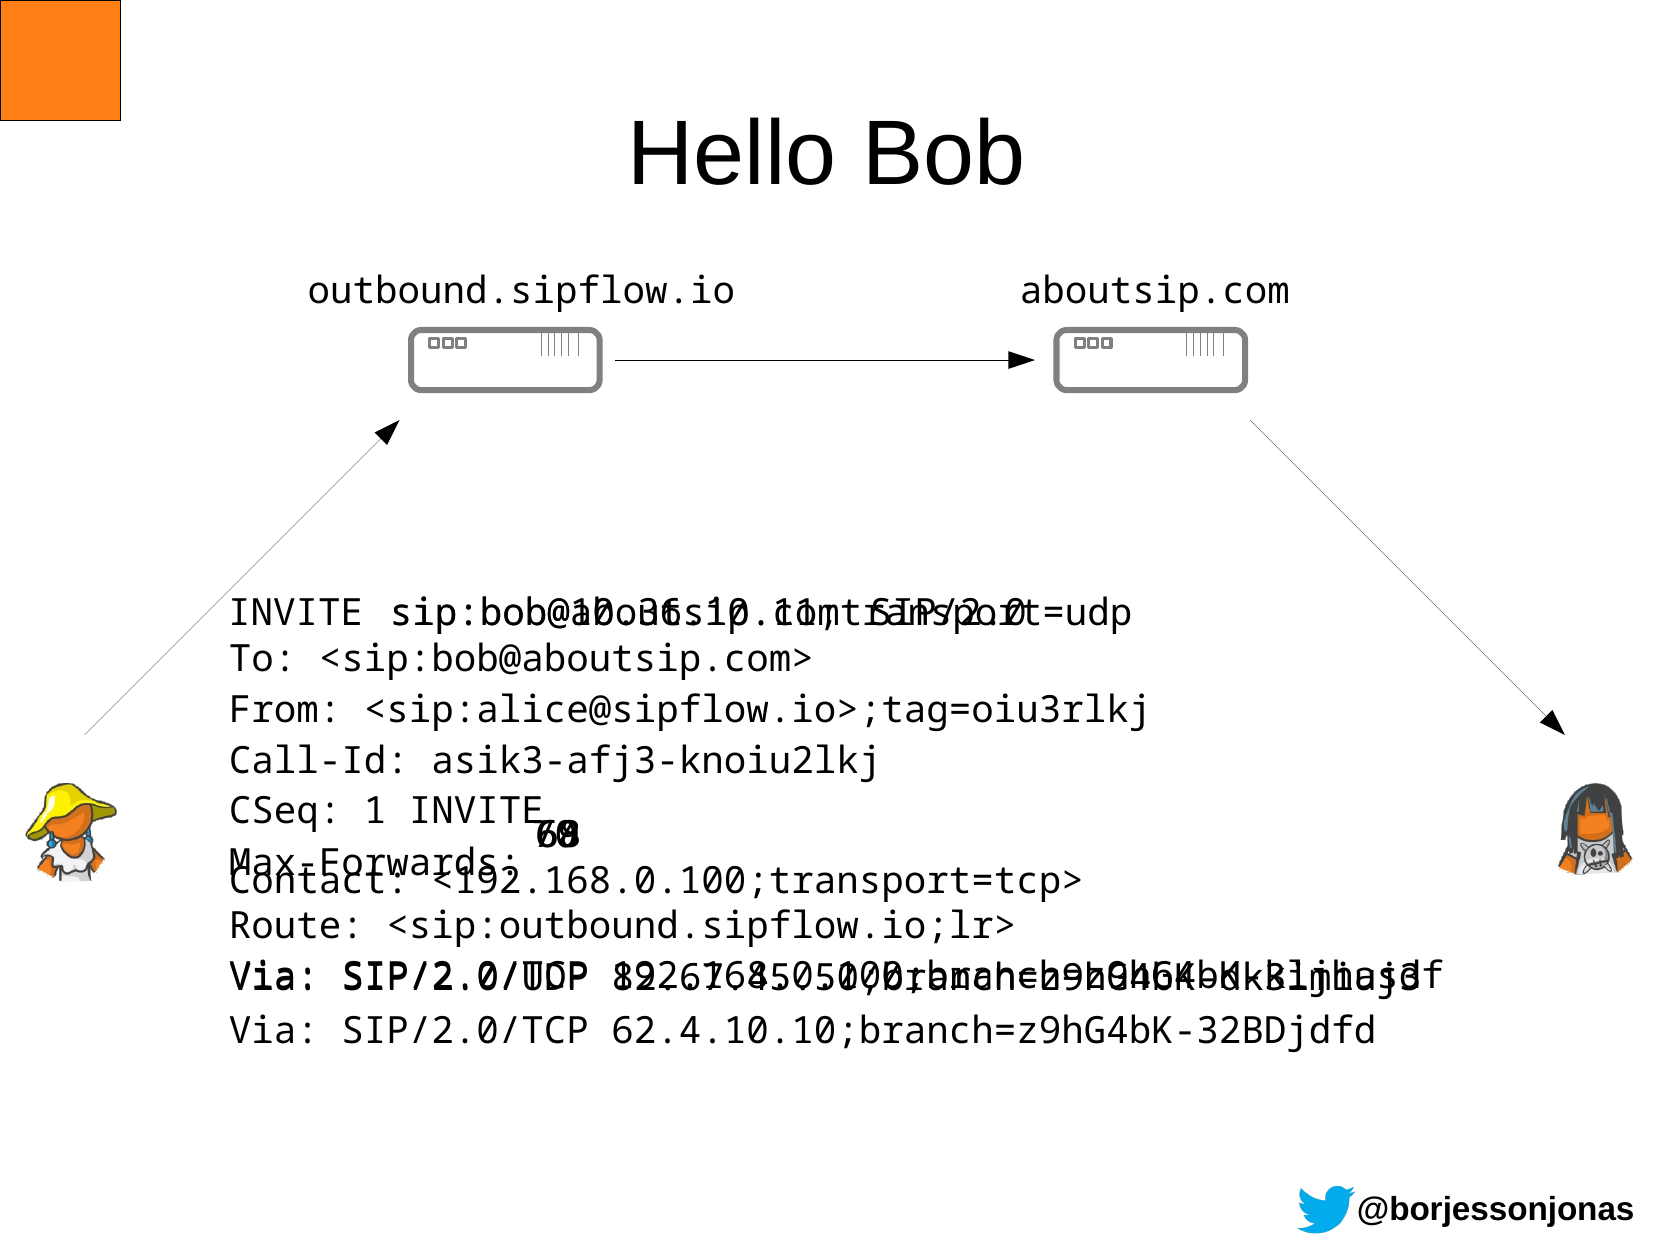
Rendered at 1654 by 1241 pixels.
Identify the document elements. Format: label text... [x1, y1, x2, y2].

picture [18, 779, 124, 886]
text_box aboutsip.com [1005, 256, 1305, 316]
text_box Contact: <192.168.0.100;transport=tcp> [214, 846, 1099, 905]
text_box Via: SIP/2.0/TCP 62.4.10.10;branch=z9hG4bK-32BDjdfd [214, 1002, 1535, 1055]
text_box INVITE [213, 578, 375, 637]
text_box To: <sip:bob@aboutsip.com> From: <sip:alice@sipflow.io>;tag=oiu3rlkj Call-Id: asik3-afj3-knoiu2lkj CSeq: 1 INVITE Max-Forwards: [214, 623, 1179, 857]
picture [1277, 1160, 1375, 1241]
picture [1542, 779, 1641, 878]
text_box Route: <sip:outbound.sipflow.io;lr> [214, 905, 1032, 941]
text_box [1056, 330, 1246, 391]
text_box SIP/2.0 [854, 637, 1042, 642]
text_box sip:bob@10.36.10.11;transport=udp [375, 578, 1156, 637]
text_box 68 [521, 799, 597, 859]
title Hello Bob [82, 49, 1571, 257]
text_box Via: SIP/2.0/UDP 82.67.45.50;branch=z9hG4bK-dk3imiuj3 [214, 943, 1535, 1002]
text_box [411, 330, 600, 391]
text_box outbound.sipflow.io [292, 256, 751, 316]
